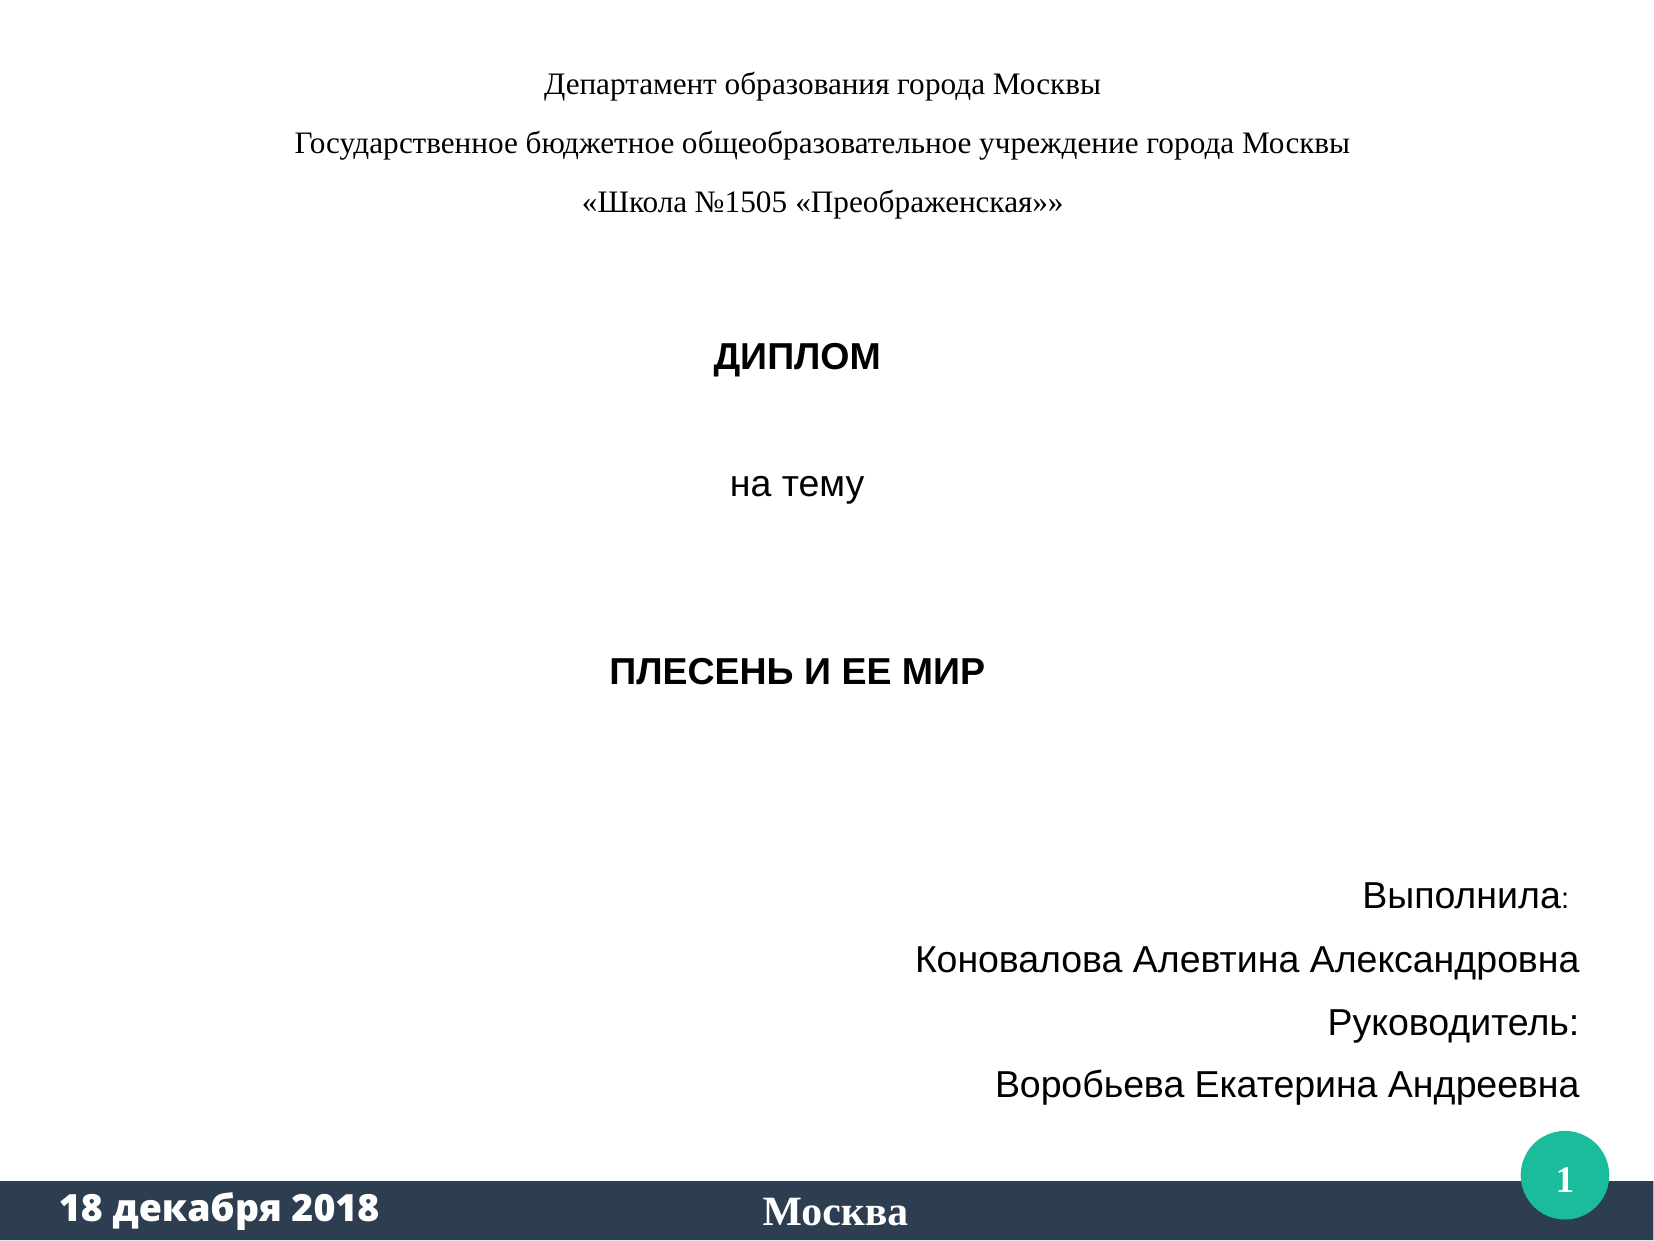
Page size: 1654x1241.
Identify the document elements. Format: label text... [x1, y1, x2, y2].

text_box Департамент образования города Москвы Государственное бюджетное общеобразовательное учреждение города Москвы «Школа №1505 «Преображенская»» [59, 59, 1595, 321]
text_box ДИПЛОМ на тему ПЛЕСЕНЬ И ЕЕ МИР Выполнила: Коновалова Алевтина Александровна Руководитель: Воробьева Екатерина Андреевна [0, 265, 1595, 1182]
text_box 1 [1505, 1151, 1625, 1211]
text_box Москва [726, 1181, 945, 1241]
